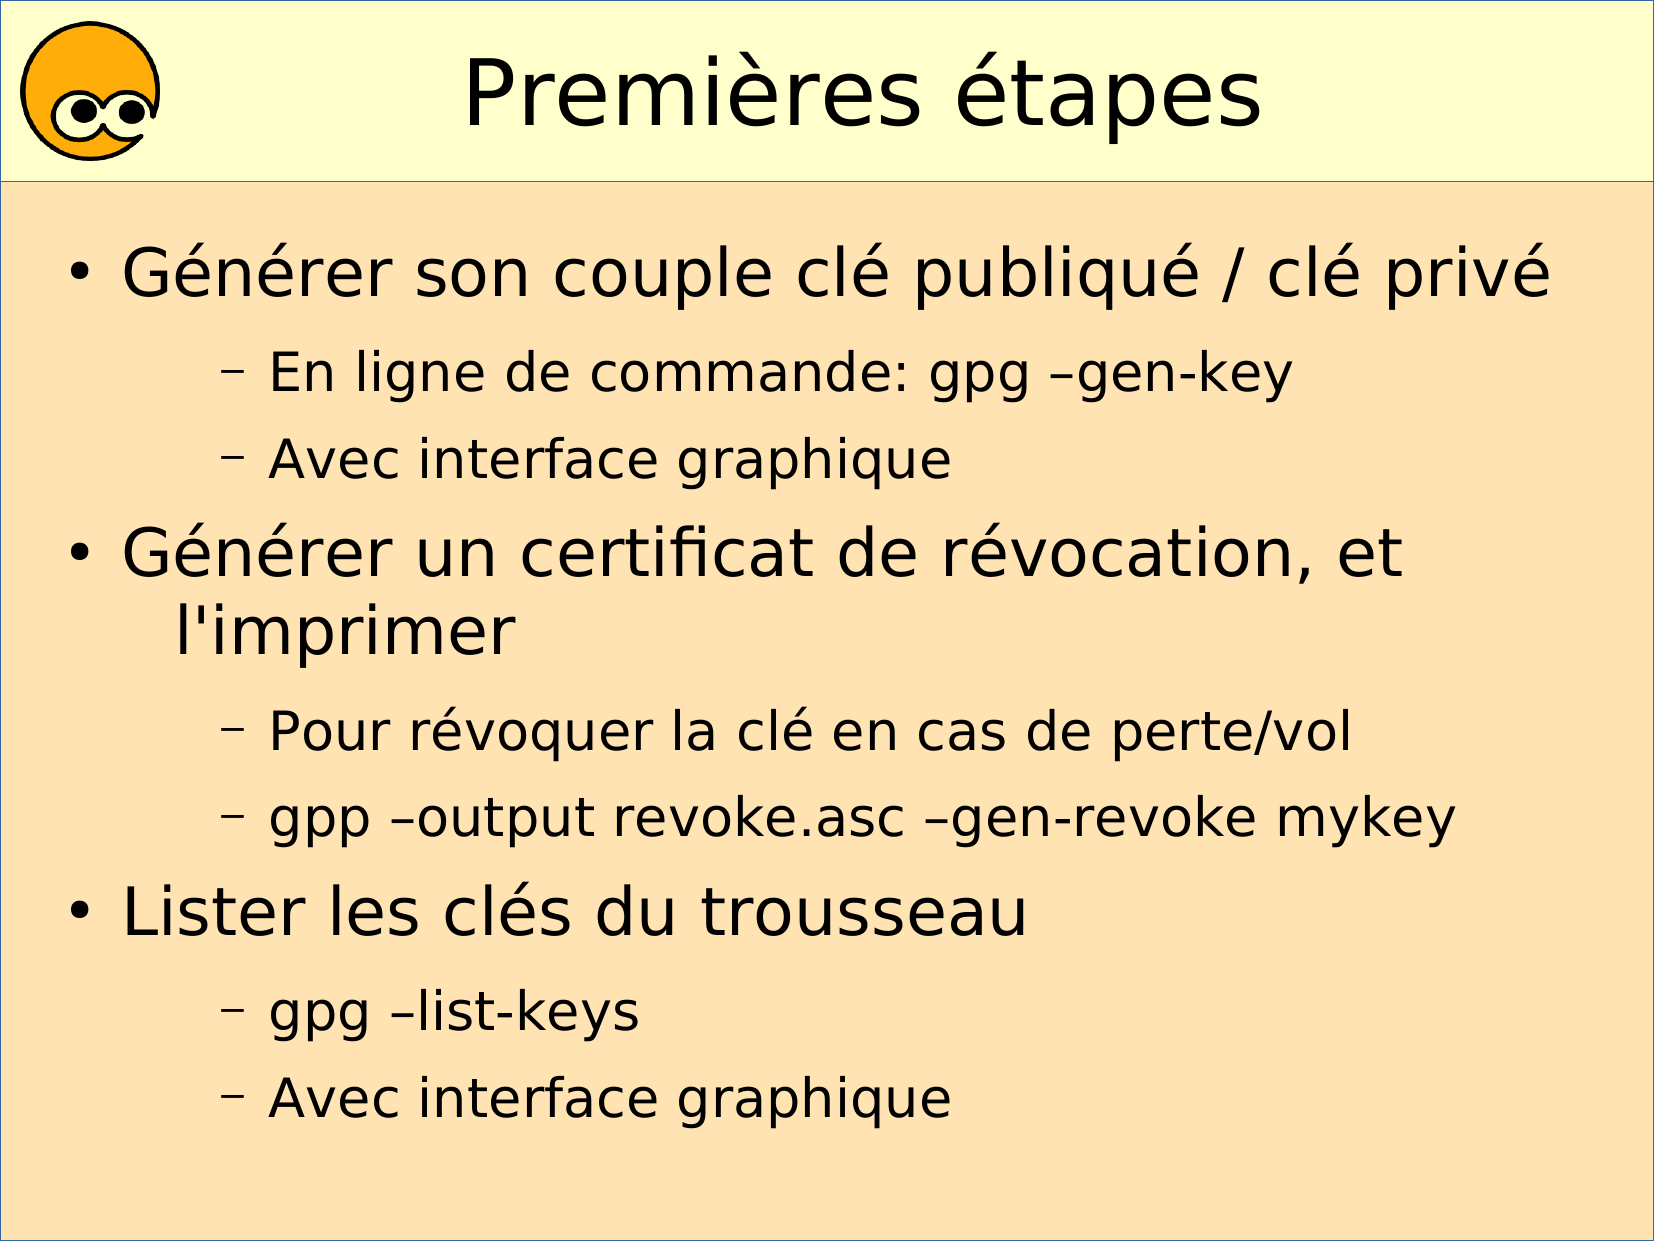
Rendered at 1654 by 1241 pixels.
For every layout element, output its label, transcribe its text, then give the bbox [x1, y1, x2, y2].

picture [20, 21, 160, 161]
list Générer son couple clé publiqué / clé privé En ligne de commande: gpg –gen-key Avec interface graphique Générer un certificat de révocation, et l'imprimer Pour révoquer la clé en cas de perte/vol gpp –output revoke.asc –gen-revoke mykey Lister les clés du trousseau gpg –list-keys Avec interface graphique [32, 234, 1616, 1130]
title Premières étapes [221, 33, 1506, 154]
